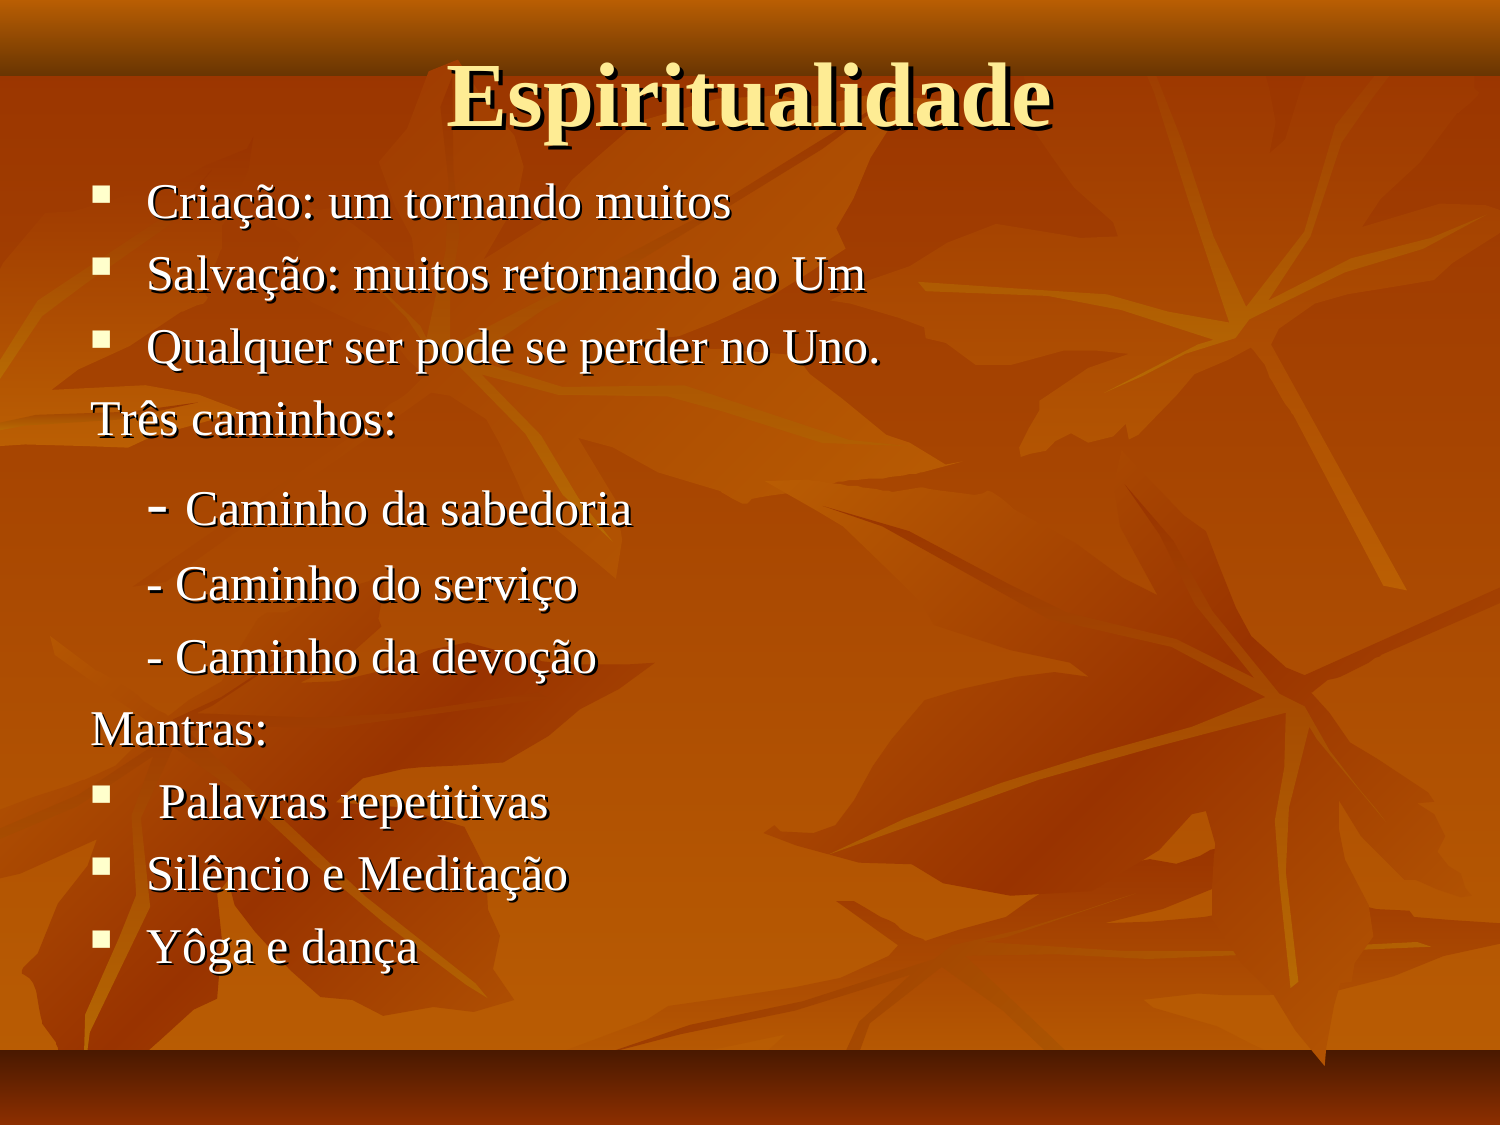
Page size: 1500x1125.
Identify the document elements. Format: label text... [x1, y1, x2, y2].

list Criação: um tornando muitos Salvação: muitos retornando ao Um Qualquer ser pode se perder no Uno. Três caminhos: - Caminho da sabedoria - Caminho do serviço - Caminho da devoção Mantras: Palavras repetitivas Silêncio e Meditação Yôga e dança [75, 160, 1426, 1053]
title Espiritualidade [75, 27, 1426, 153]
